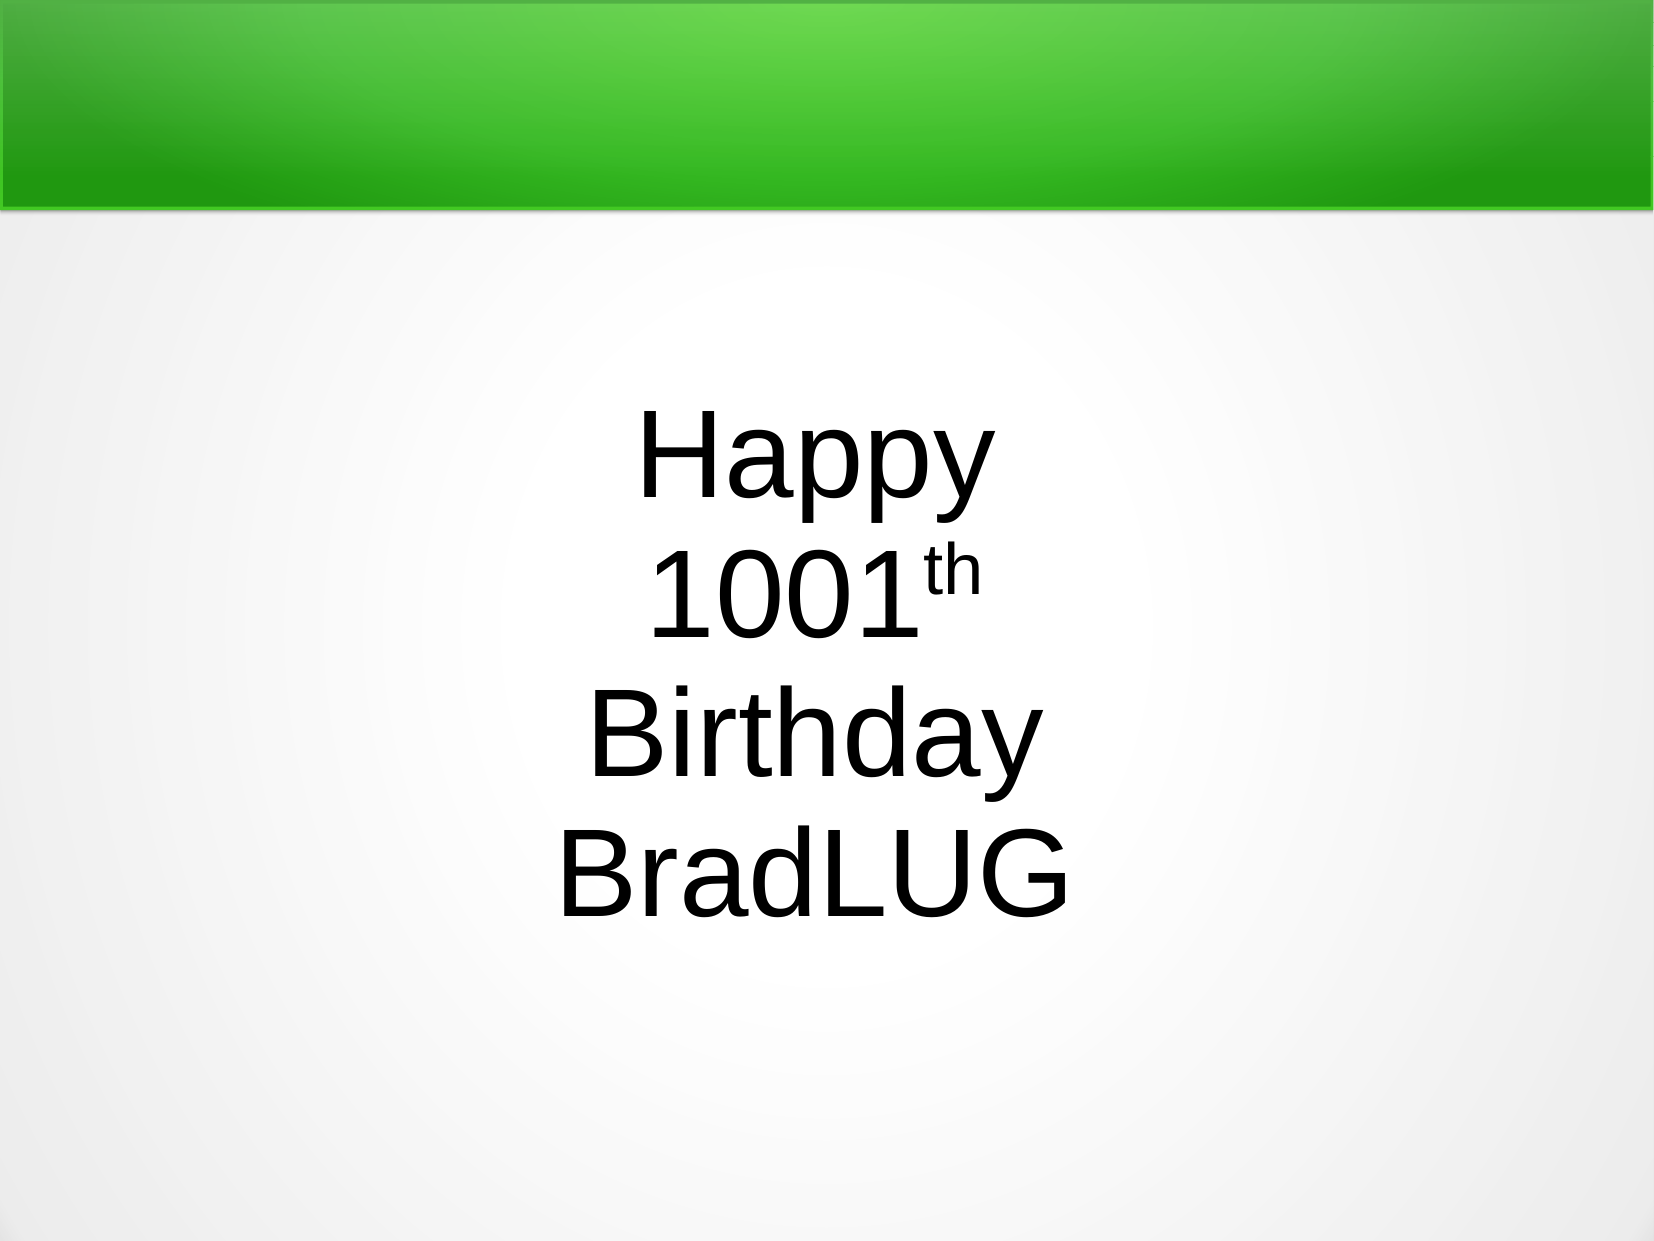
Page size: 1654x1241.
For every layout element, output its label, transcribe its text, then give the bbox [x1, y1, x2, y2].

subtitle Happy 1001th Birthday BradLUG [70, 334, 1560, 993]
